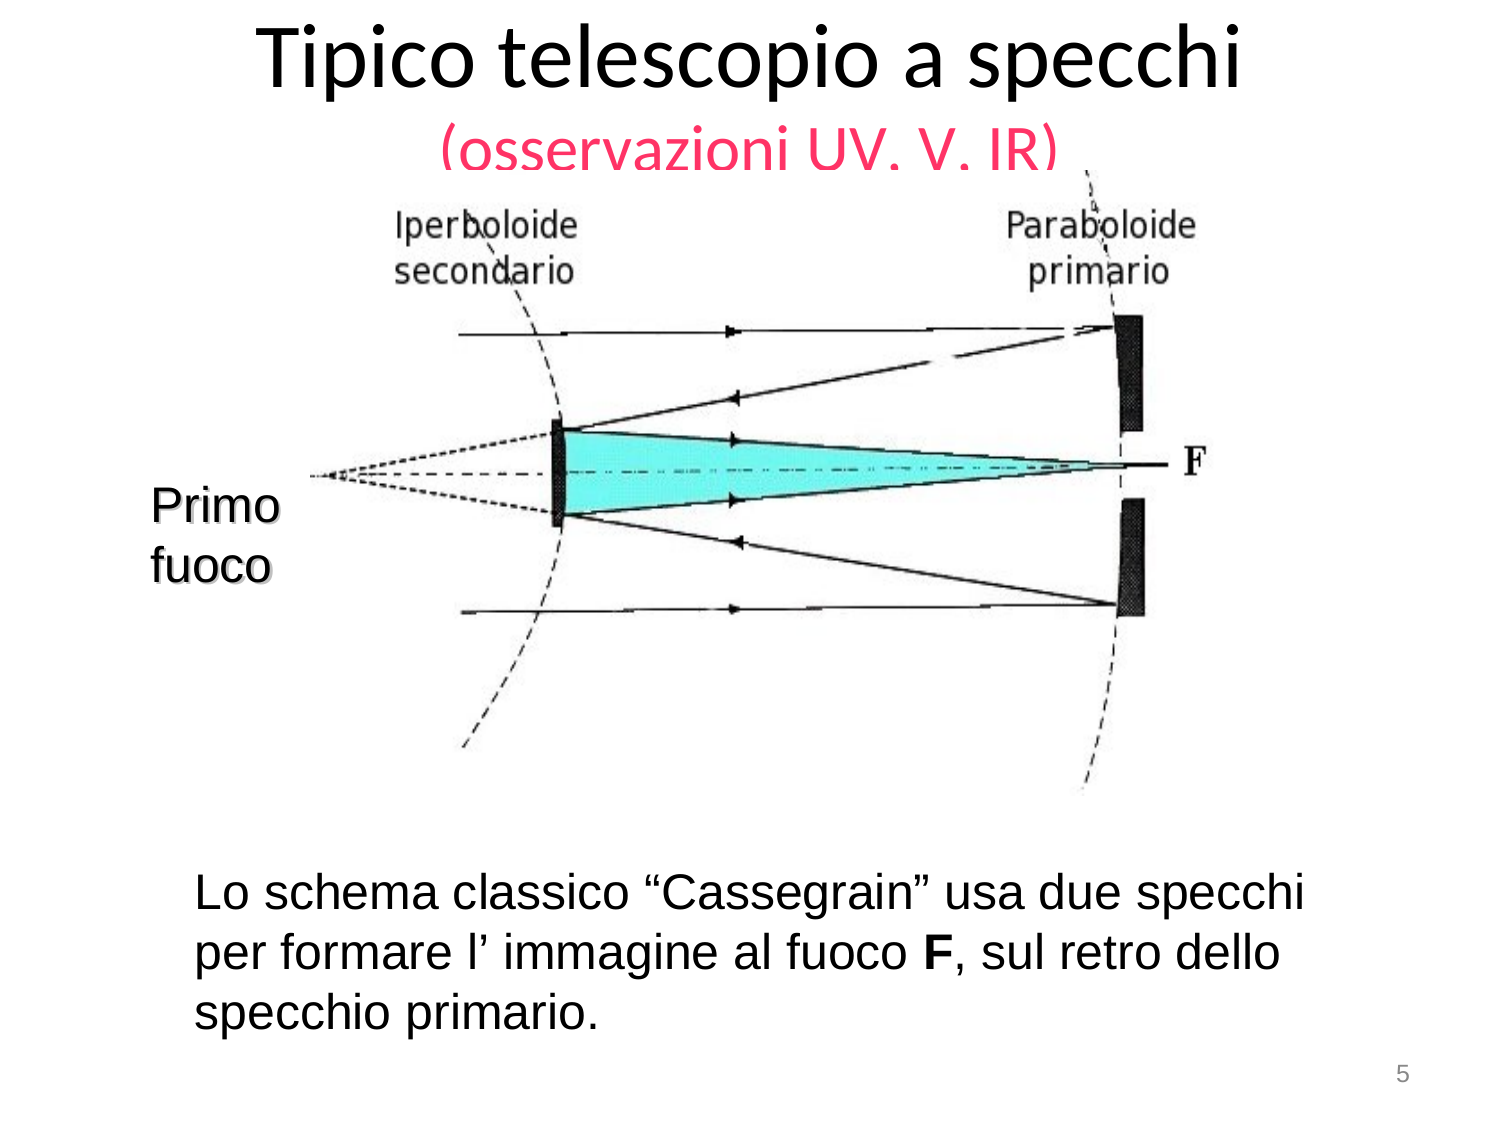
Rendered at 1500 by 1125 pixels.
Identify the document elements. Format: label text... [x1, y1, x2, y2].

title Tipico telescopio a specchi (osservazioni UV, V, IR) [112, 0, 1388, 193]
text_box Lo schema classico “Cassegrain” usa due specchi per formare l’ immagine al fuoco F, sul retro dello specchio primario. [180, 851, 1336, 1048]
picture [310, 170, 1261, 796]
text_box Primo fuoco [135, 464, 301, 601]
text_box <number> [1074, 1042, 1426, 1103]
